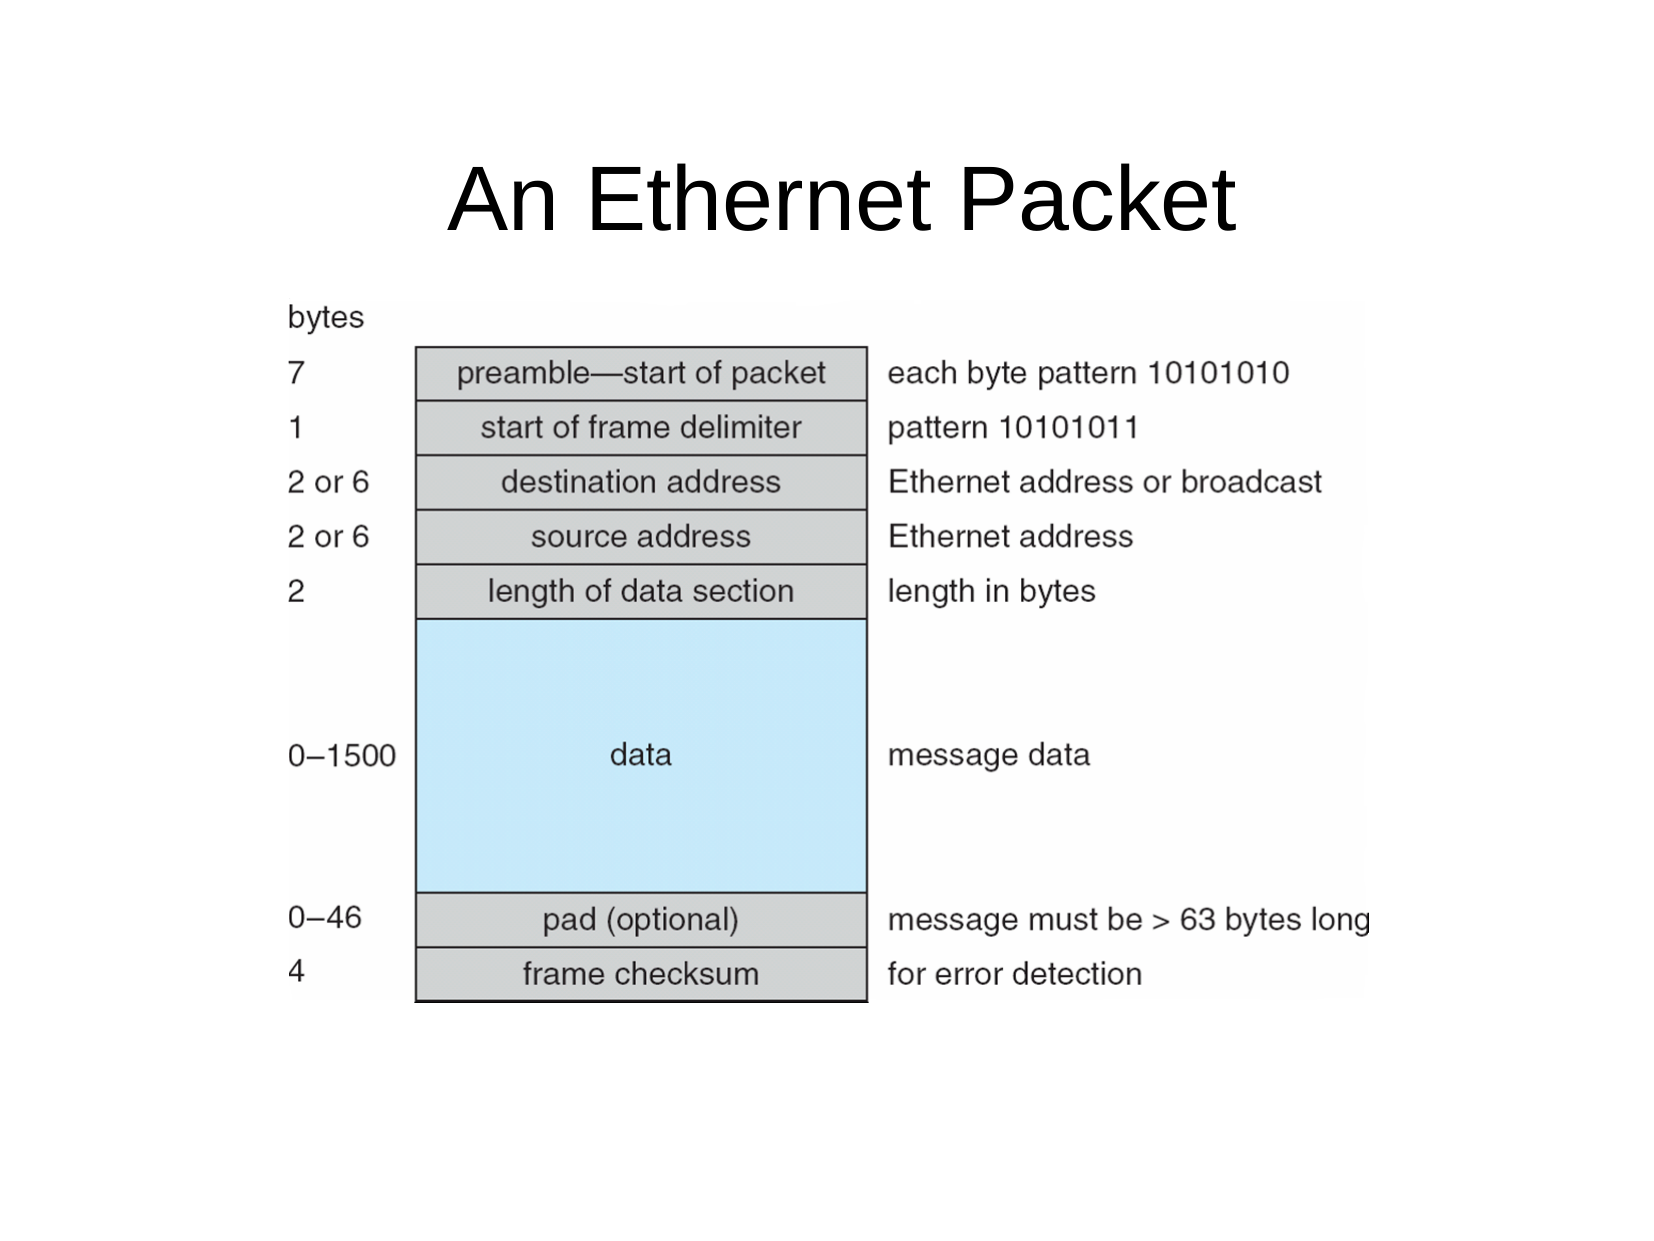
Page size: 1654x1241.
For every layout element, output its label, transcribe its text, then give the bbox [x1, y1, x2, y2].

title An Ethernet Packet [82, 49, 1571, 257]
picture [279, 290, 1375, 1010]
